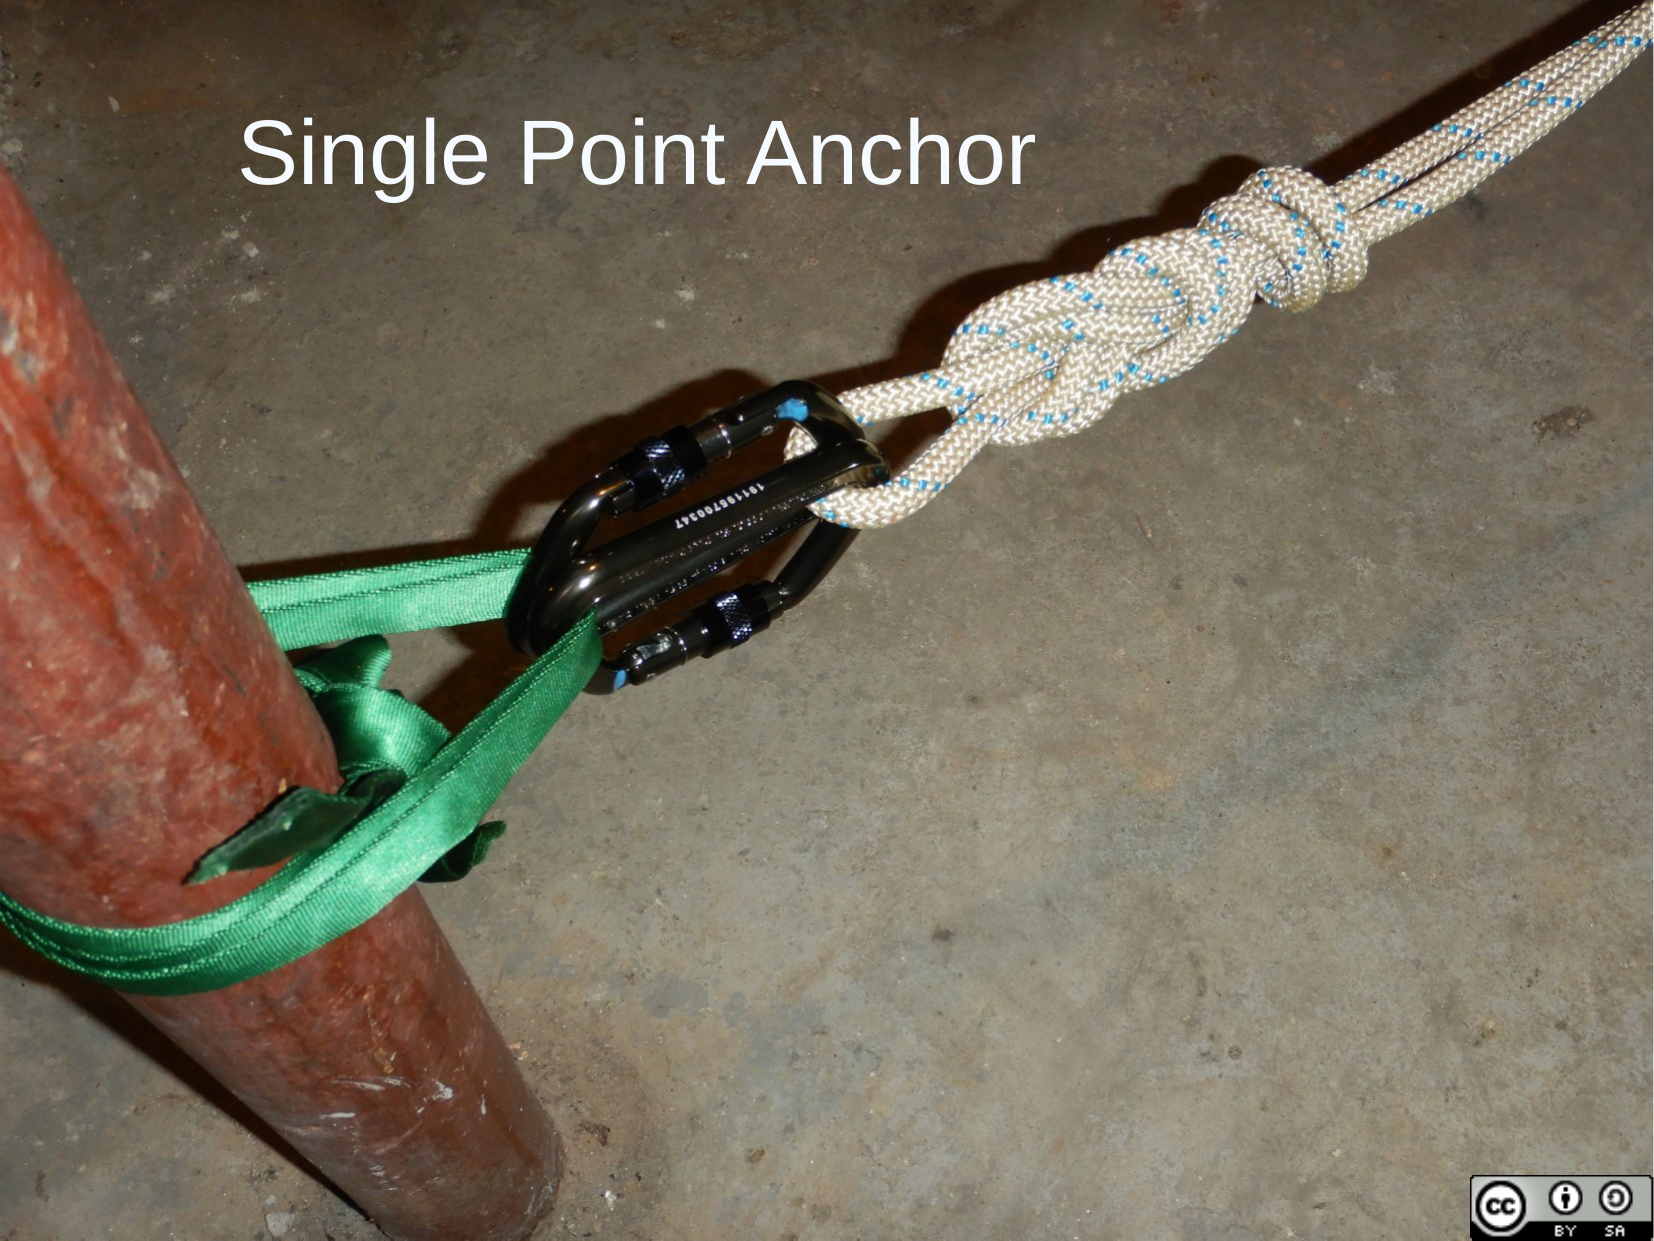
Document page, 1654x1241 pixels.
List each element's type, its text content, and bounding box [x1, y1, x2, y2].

picture [0, 0, 1654, 1241]
title Single Point Anchor [82, 49, 1193, 257]
